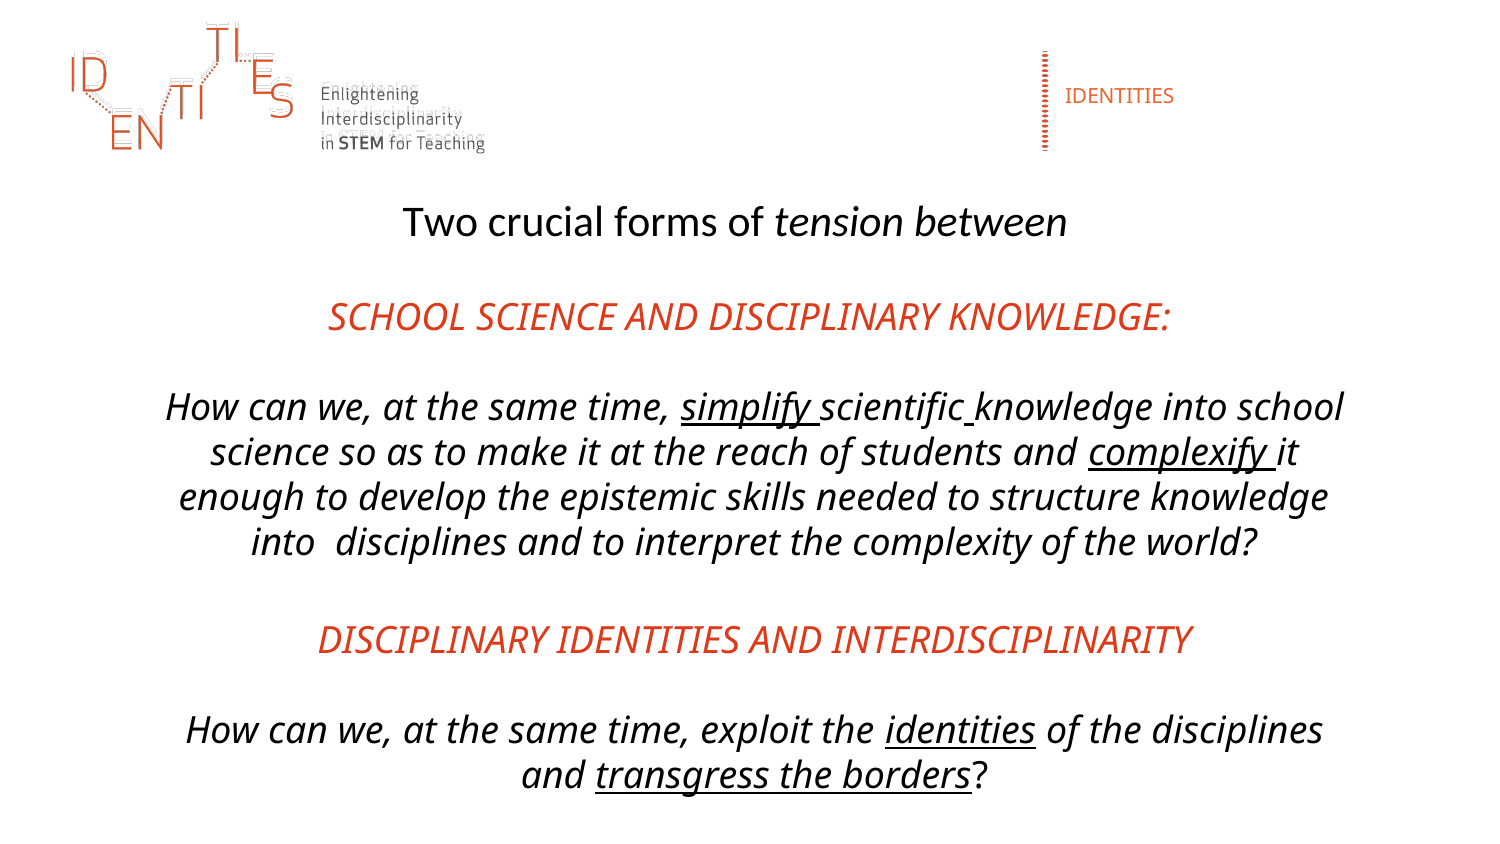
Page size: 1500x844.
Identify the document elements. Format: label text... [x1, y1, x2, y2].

text_box Two crucial forms of tension between [360, 185, 1111, 254]
text_box IDENTITIES [1050, 75, 1472, 142]
picture [1042, 51, 1051, 151]
picture [71, 18, 485, 157]
text_box DISCIPLINARY IDENTITIES AND INTERDISCIPLINARITY How can we, at the same time, exploit the identities of the disciplines and transgress the borders? [135, 608, 1374, 841]
text_box SCHOOL SCIENCE AND DISCIPLINARY KNOWLEDGE: How can we, at the same time, simplify scientific knowledge into school science so as to make it at the reach of students and complexify it enough to develop the epistemic skills needed to structure knowledge into disciplines and to interpret the complexity of the world? [135, 285, 1374, 573]
